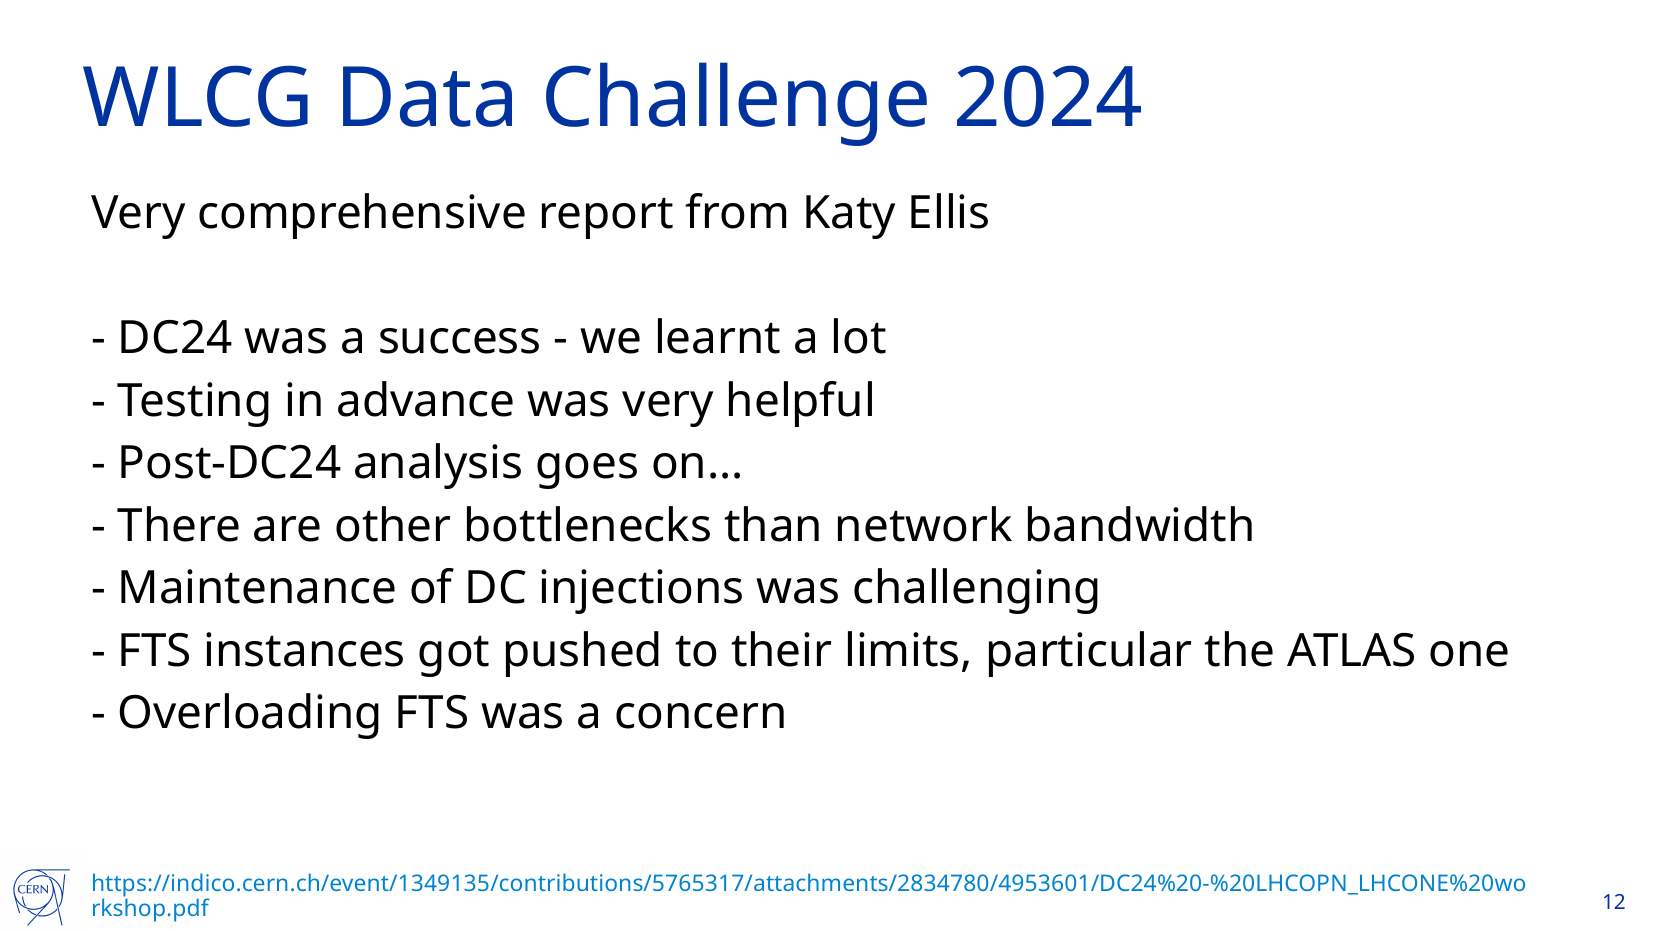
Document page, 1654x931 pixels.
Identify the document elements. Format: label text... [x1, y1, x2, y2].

picture [0, 850, 76, 931]
title WLCG Data Challenge 2024 [82, 37, 1571, 142]
text_box Very comprehensive report from Katy Ellis - DC24 was a success - we learnt a lot - Testing in advance was very helpful - Post-DC24 analysis goes on… - There are other bottlenecks than network bandwidth - Maintenance of DC injections was challenging - FTS instances got pushed to their limits, particular the ATLAS one - Overloading FTS was a concern https://indico.cern.ch/event/1349135/contributions/5765317/attachments/2834780/4953601/DC24%20-%20LHCOPN_LHCONE%20workshop.pdf [76, 172, 1546, 931]
